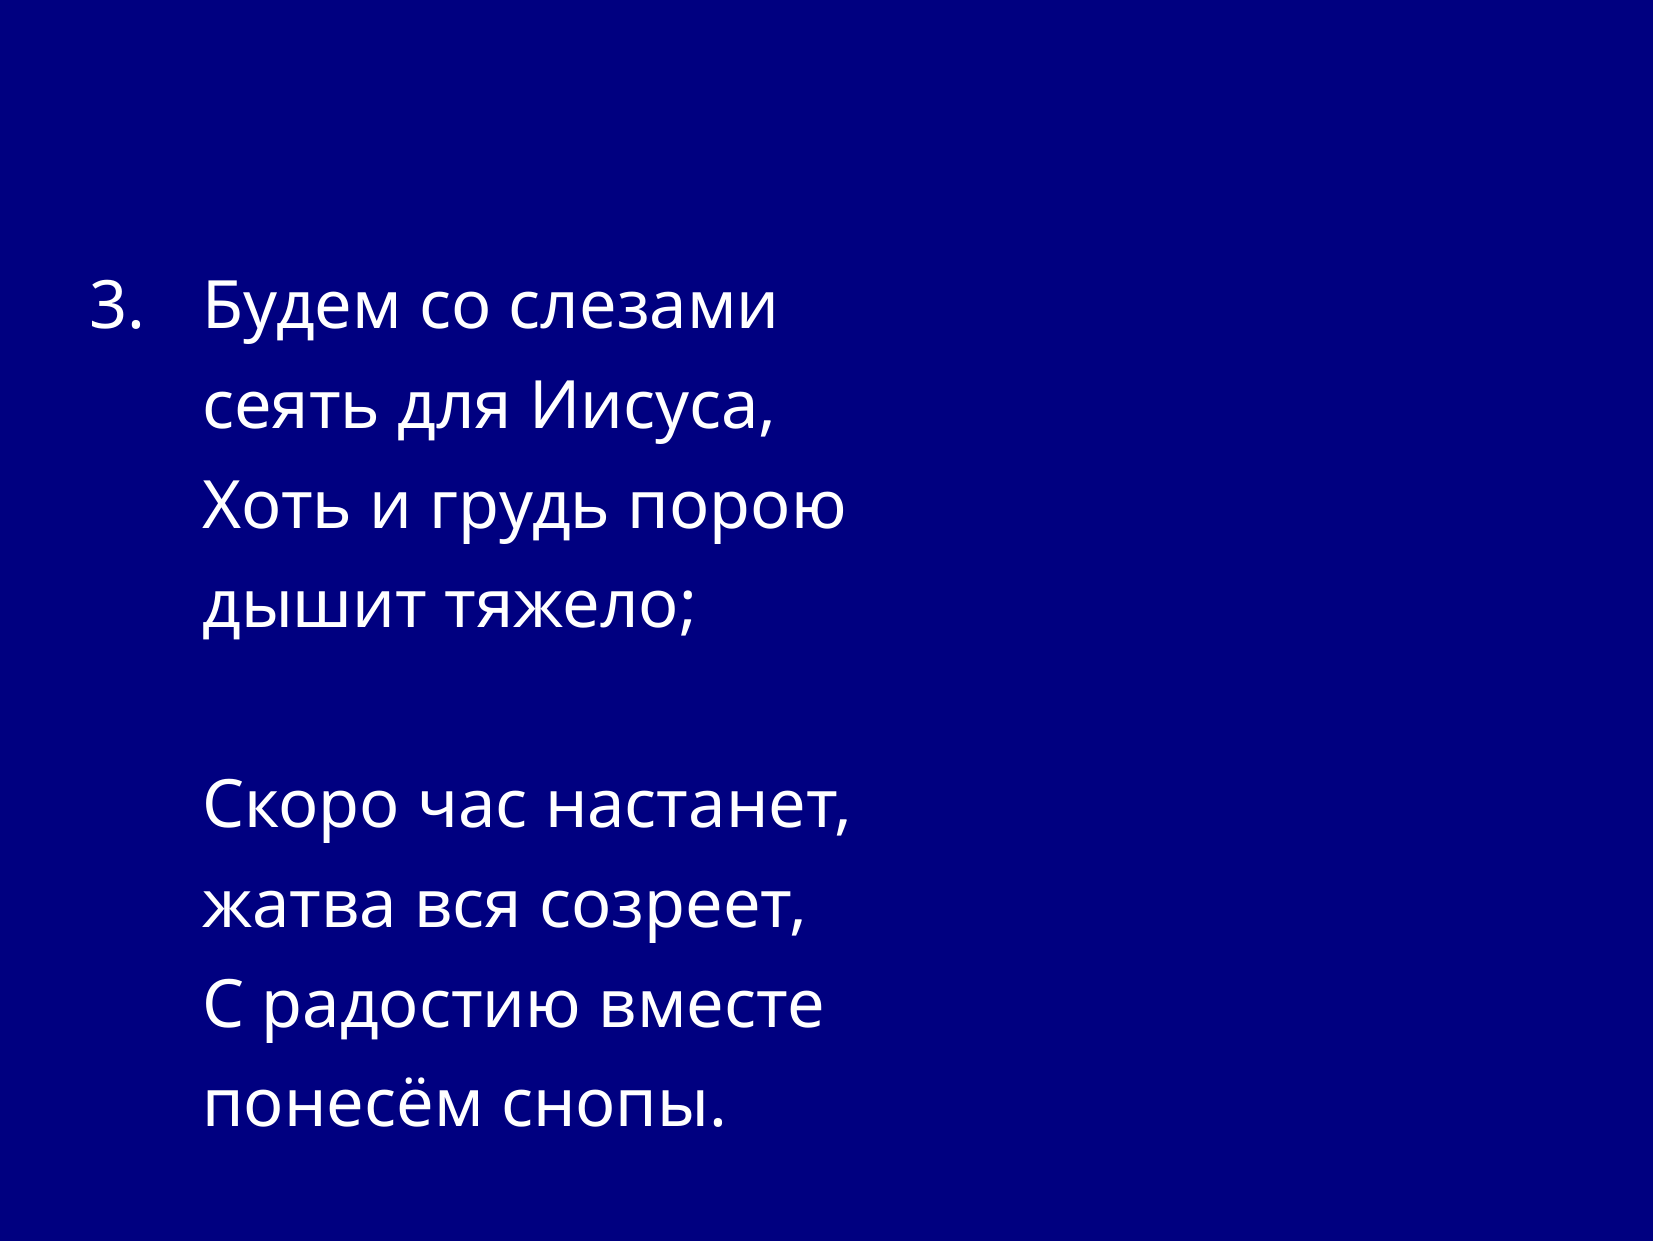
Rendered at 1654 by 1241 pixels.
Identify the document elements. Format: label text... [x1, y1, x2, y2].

text_box 3. Будем со слезами сеять для Иисуса, Хоть и грудь порою дышит тяжело; Скоро час настанет, жатва вся созреет, С радостию вместе понесём снопы. [75, 150, 1576, 1163]
